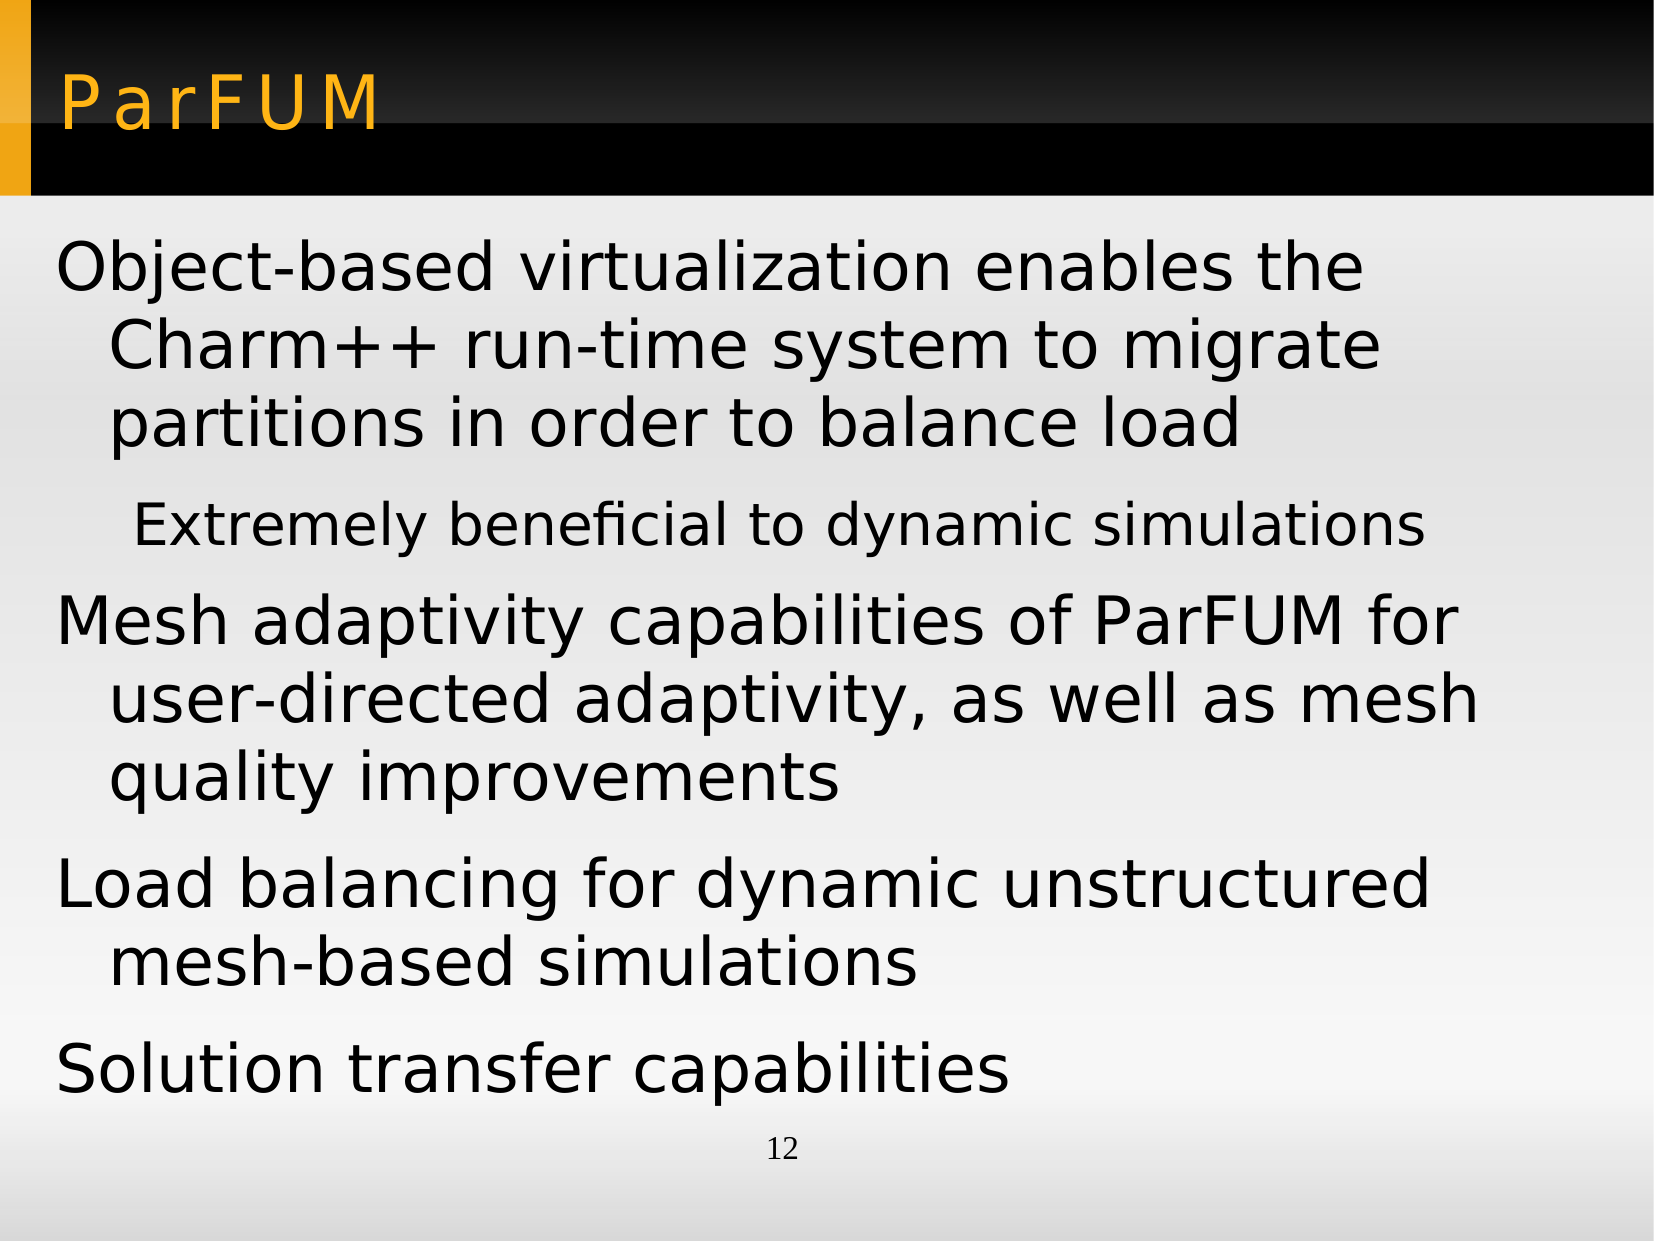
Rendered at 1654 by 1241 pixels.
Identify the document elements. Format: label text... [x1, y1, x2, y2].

list Object-based virtualization enables the Charm++ run-time system to migrate partitions in order to balance load Extremely beneficial to dynamic simulations Mesh adaptivity capabilities of ParFUM for user-directed adaptivity, as well as mesh quality improvements Load balancing for dynamic unstructured mesh-based simulations Solution transfer capabilities [37, 228, 1613, 1109]
title ParFUM [59, 29, 1351, 178]
picture [0, 0, 1654, 1241]
